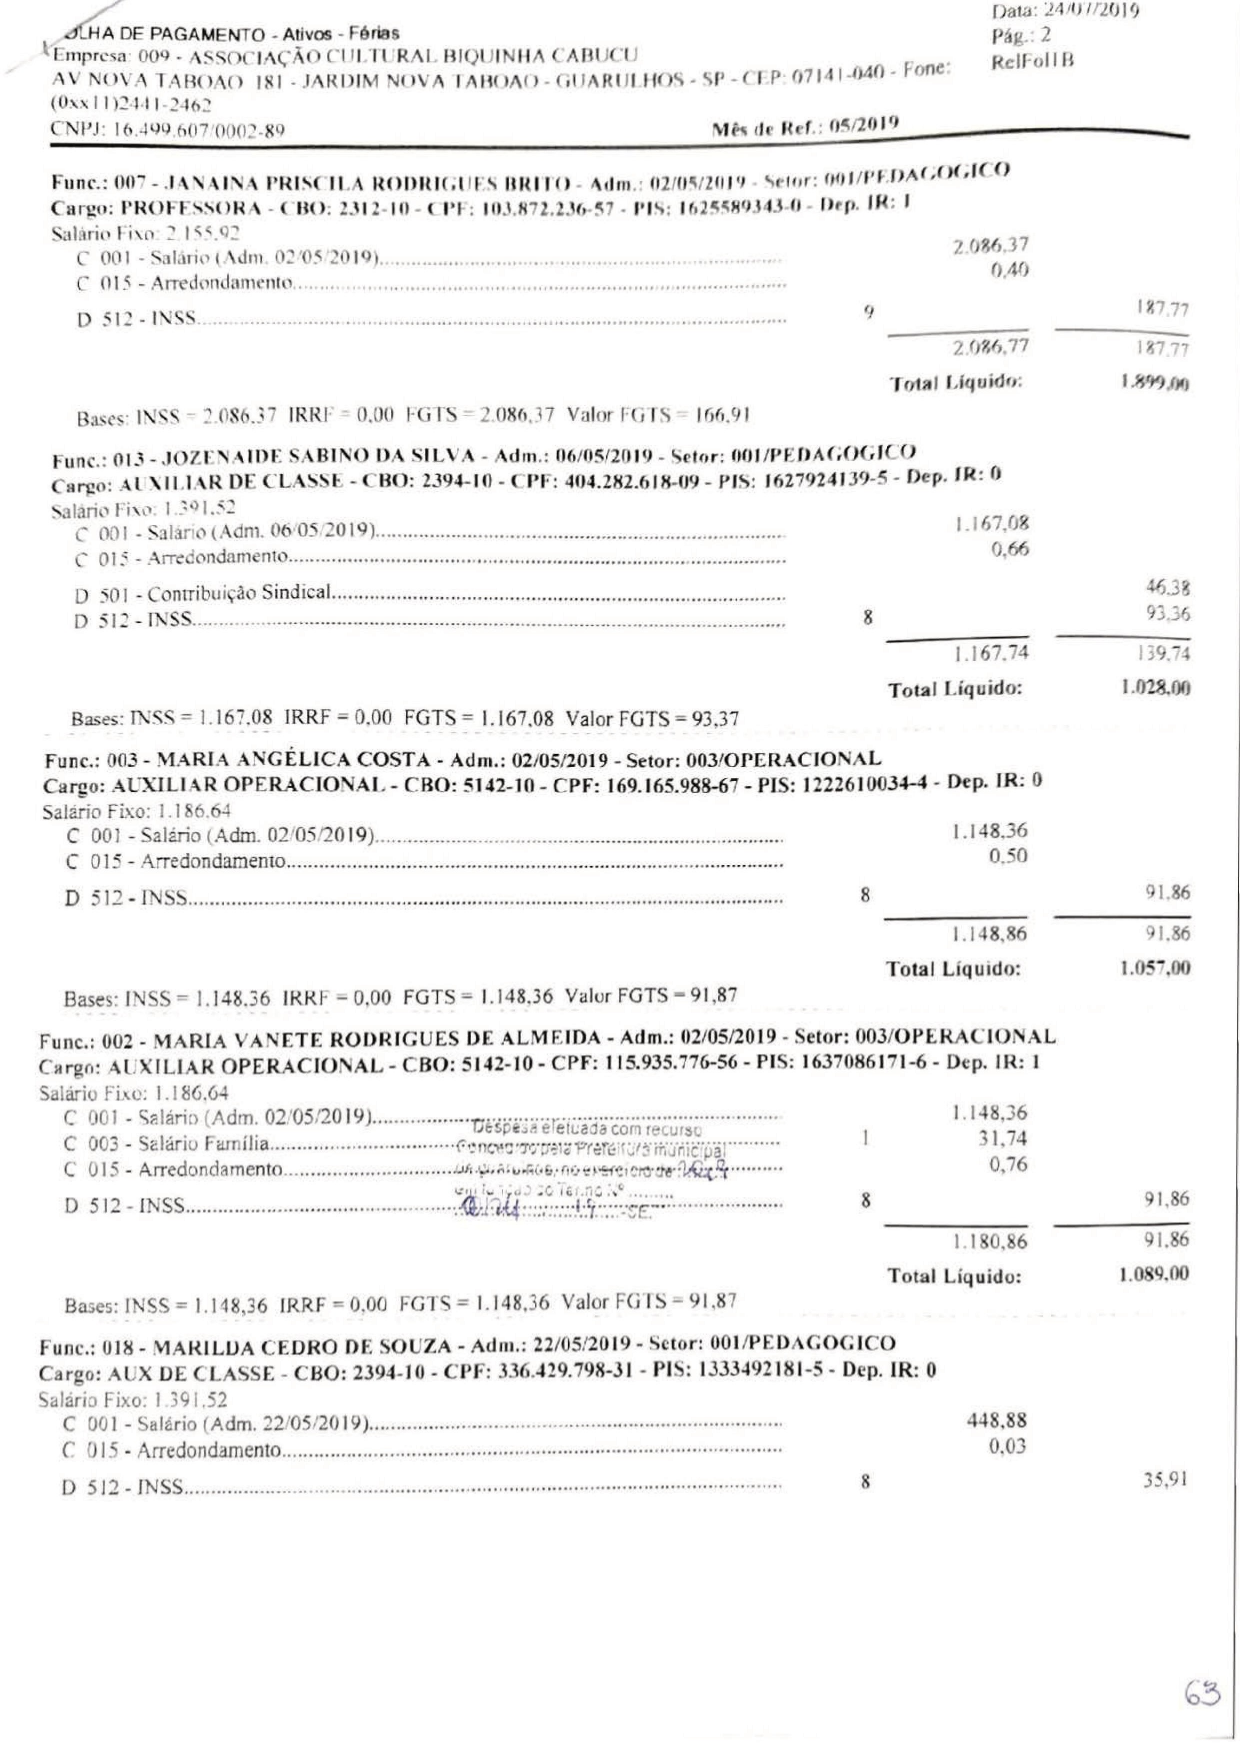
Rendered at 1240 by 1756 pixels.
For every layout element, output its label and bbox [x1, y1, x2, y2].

text_box [0, 1, 1240, 1755]
